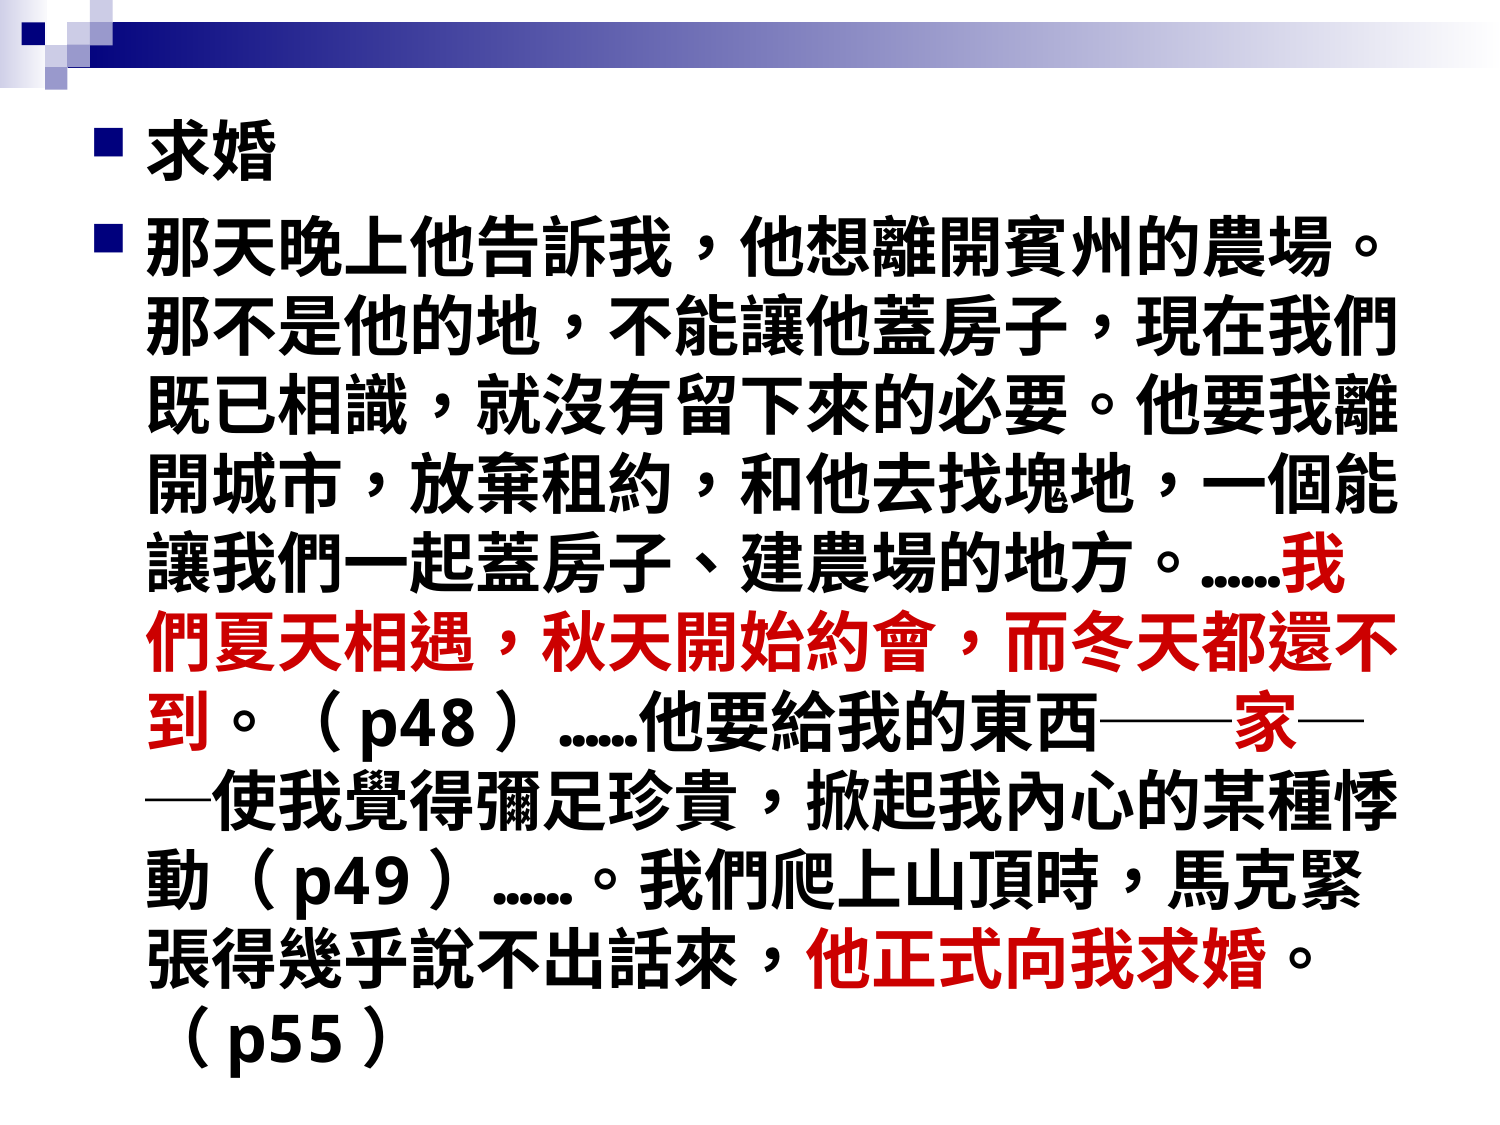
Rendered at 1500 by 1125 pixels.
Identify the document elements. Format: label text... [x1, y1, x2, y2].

list 求婚 那天晚上他告訴我，他想離開賓州的農場。那不是他的地，不能讓他蓋房子，現在我們既已相識，就沒有留下來的必要。他要我離開城市，放棄租約，和他去找塊地，一個能讓我們一起蓋房子、建農場的地方。……我們夏天相遇，秋天開始約會，而冬天都還不到。（p48）……他要給我的東西──家──使我覺得彌足珍貴，掀起我內心的某種悸動（p49）……。我們爬上山頂時，馬克緊張得幾乎說不出話來，他正式向我求婚。（p55） [75, 101, 1426, 1094]
